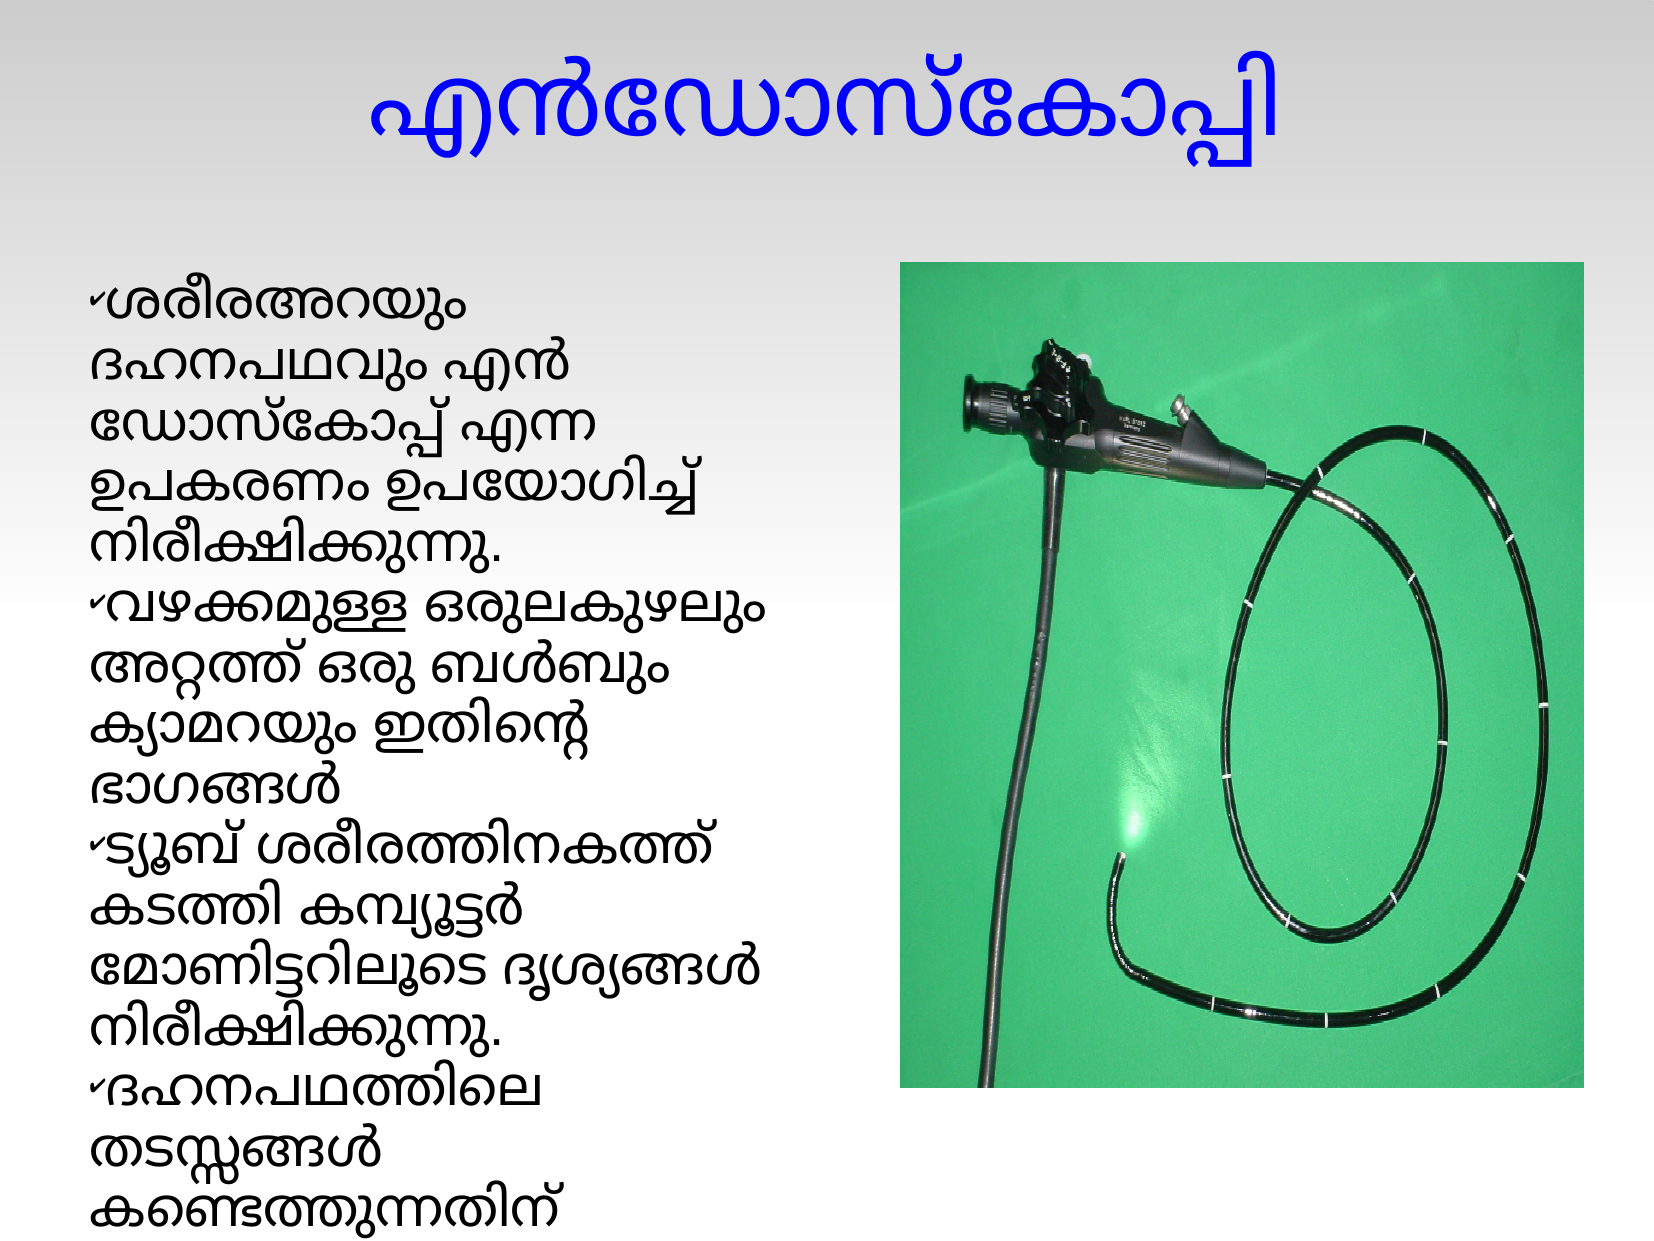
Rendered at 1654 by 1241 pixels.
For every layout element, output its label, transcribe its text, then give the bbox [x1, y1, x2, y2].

text_box എന്‍ഡോസ്കോപ്പി [112, 37, 1538, 165]
picture [900, 262, 1584, 1088]
text_box ശരീരഅറയും ദഹനപഥവും എന്‍ഡോസ്കോപ്പ് എന്ന ഉപകരണം ഉപയോഗിച്ച് നിരീക്ഷിക്കുന്നു. വഴക്കമുള്ള ഒരുലകുഴലും അറ്റത്ത് ഒരു ബള്‍ബും ക്യാമറയും ഇതിന്റെ ഭാഗങ്ങള്‍ ട്യൂബ് ശരീരത്തിനകത്ത് കടത്തി കമ്പ്യൂട്ടര്‍ മോണിട്ടറിലൂടെ ദൃശ്യങ്ങള്‍ നിരീക്ഷിക്കുന്നു. ദഹനപഥത്തിലെ തടസ്സങ്ങള്‍ കണ്ടെത്തുന്നതിന് ഉപയോഗിക്കുന്നു. [75, 262, 788, 1065]
